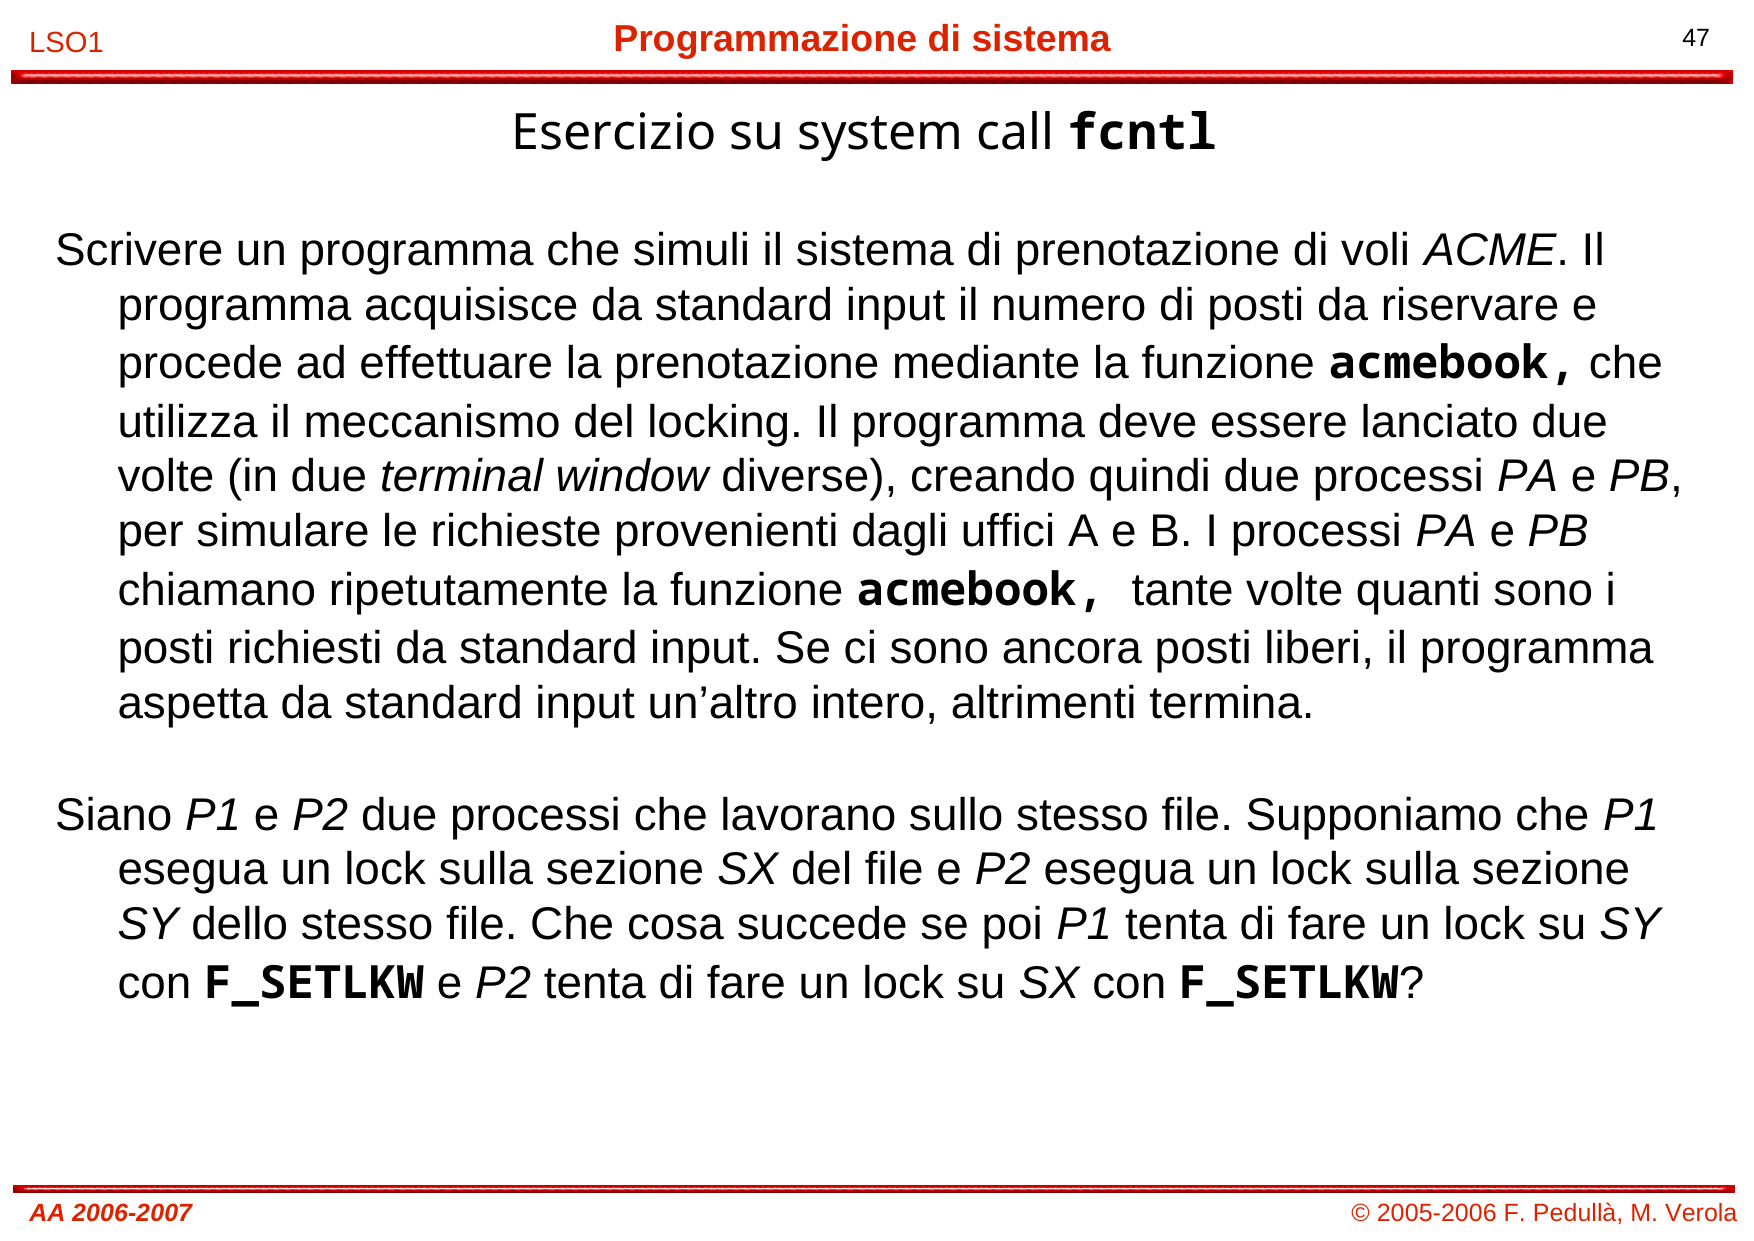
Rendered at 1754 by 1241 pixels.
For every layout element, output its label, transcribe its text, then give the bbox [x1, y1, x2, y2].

list Scrivere un programma che simuli il sistema di prenotazione di voli ACME. Il programma acquisisce da standard input il numero di posti da riservare e procede ad effettuare la prenotazione mediante la funzione acmebook, che utilizza il meccanismo del locking. Il programma deve essere lanciato due volte (in due terminal window diverse), creando quindi due processi PA e PB, per simulare le richieste provenienti dagli uffici A e B. I processi PA e PB chiamano ripetutamente la funzione acmebook, tante volte quanti sono i posti richiesti da standard input. Se ci sono ancora posti liberi, il programma aspetta da standard input un’altro intero, altrimenti termina. Siano P1 e P2 due processi che lavorano sullo stesso file. Supponiamo che P1 esegua un lock sulla sezione SX del file e P2 esegua un lock sulla sezione SY dello stesso file. Che cosa succede se poi P1 tenta di fare un lock su SY con F_SETLKW e P2 tenta di fare un lock su SX con F_SETLKW? [40, 212, 1712, 997]
title Esercizio su system call fcntl [407, 84, 1323, 180]
picture [11, 70, 1733, 84]
picture [13, 1185, 1735, 1193]
